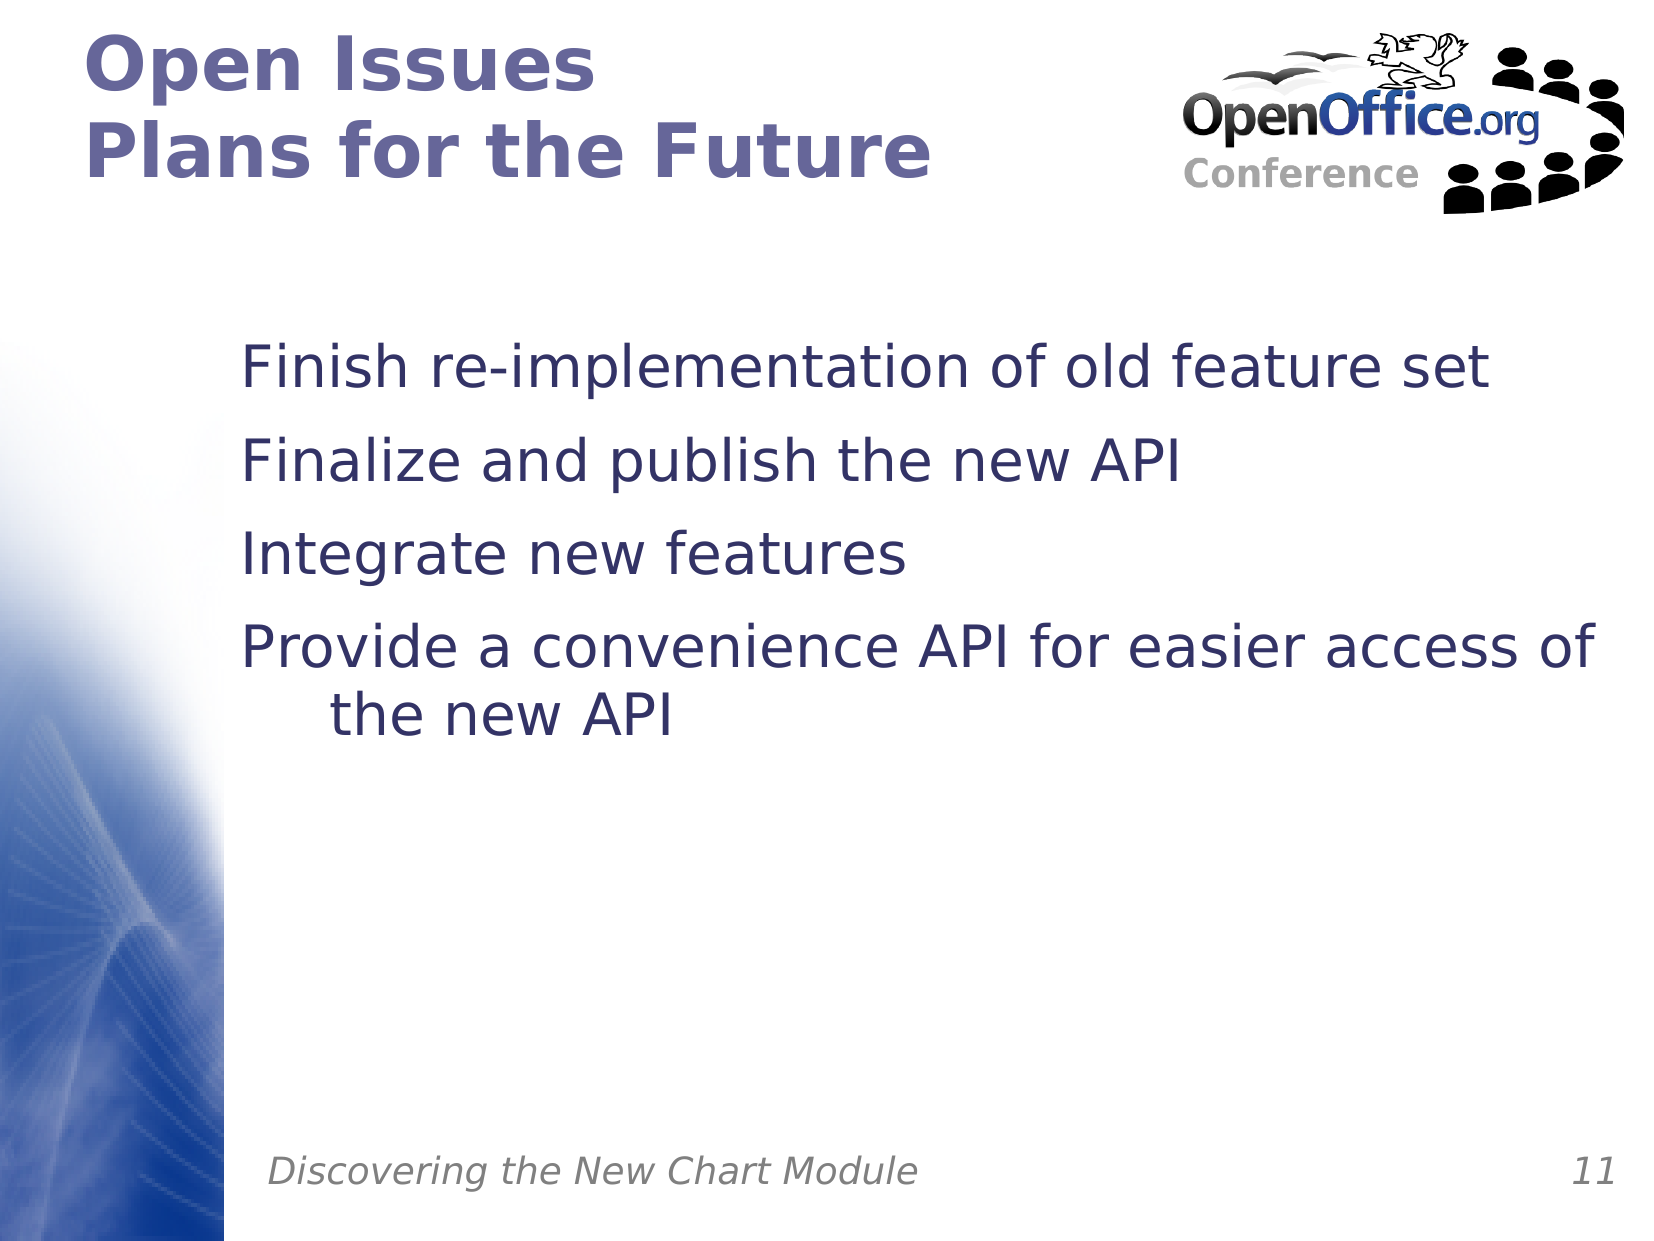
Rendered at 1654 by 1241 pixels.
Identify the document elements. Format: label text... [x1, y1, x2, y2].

list Finish re-implementation of old feature set Finalize and publish the new API Integrate new features Provide a convenience API for easier access of the new API [223, 333, 1619, 1133]
picture [1183, 33, 1624, 214]
picture [0, 0, 224, 1241]
title Open Issues Plans for the Future [24, 21, 1163, 196]
